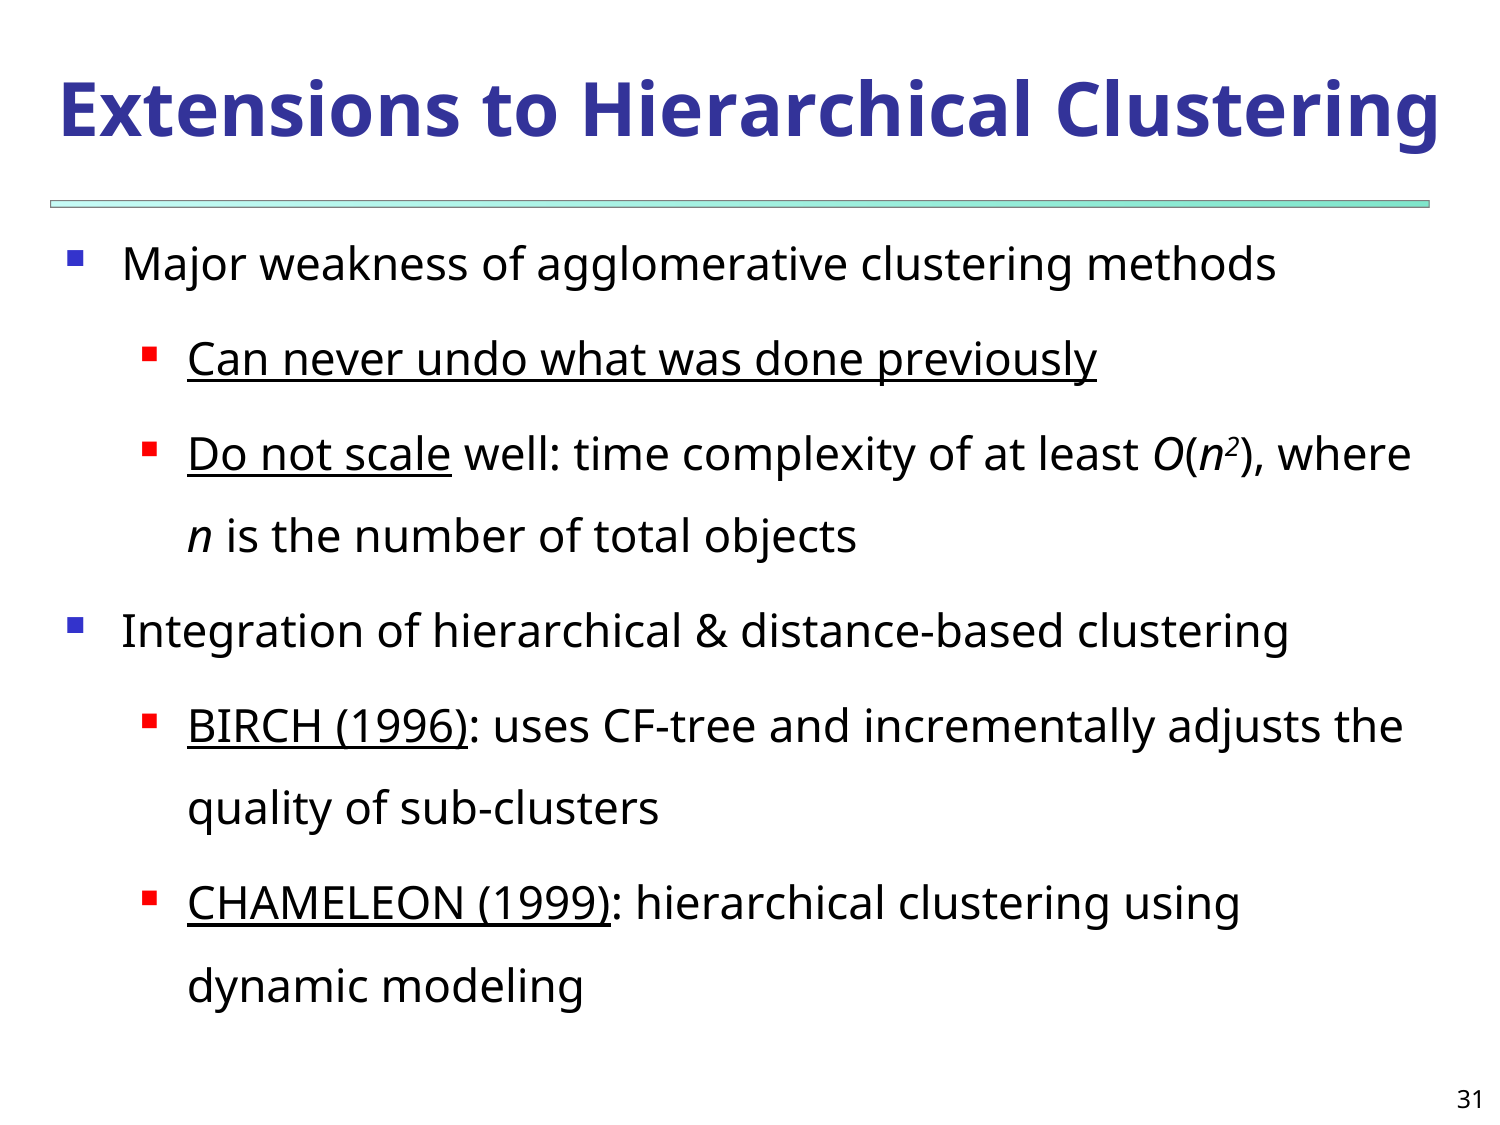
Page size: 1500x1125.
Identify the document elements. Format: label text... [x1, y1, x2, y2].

text_box 18 [1187, 1062, 1500, 1125]
list Major weakness of agglomerative clustering methods Can never undo what was done previously Do not scale well: time complexity of at least O(n2), where n is the number of total objects Integration of hierarchical & distance-based clustering BIRCH (1996): uses CF-tree and incrementally adjusts the quality of sub-clusters CHAMELEON (1999): hierarchical clustering using dynamic modeling [50, 199, 1450, 1051]
title Extensions to Hierarchical Clustering [0, 8, 1500, 204]
